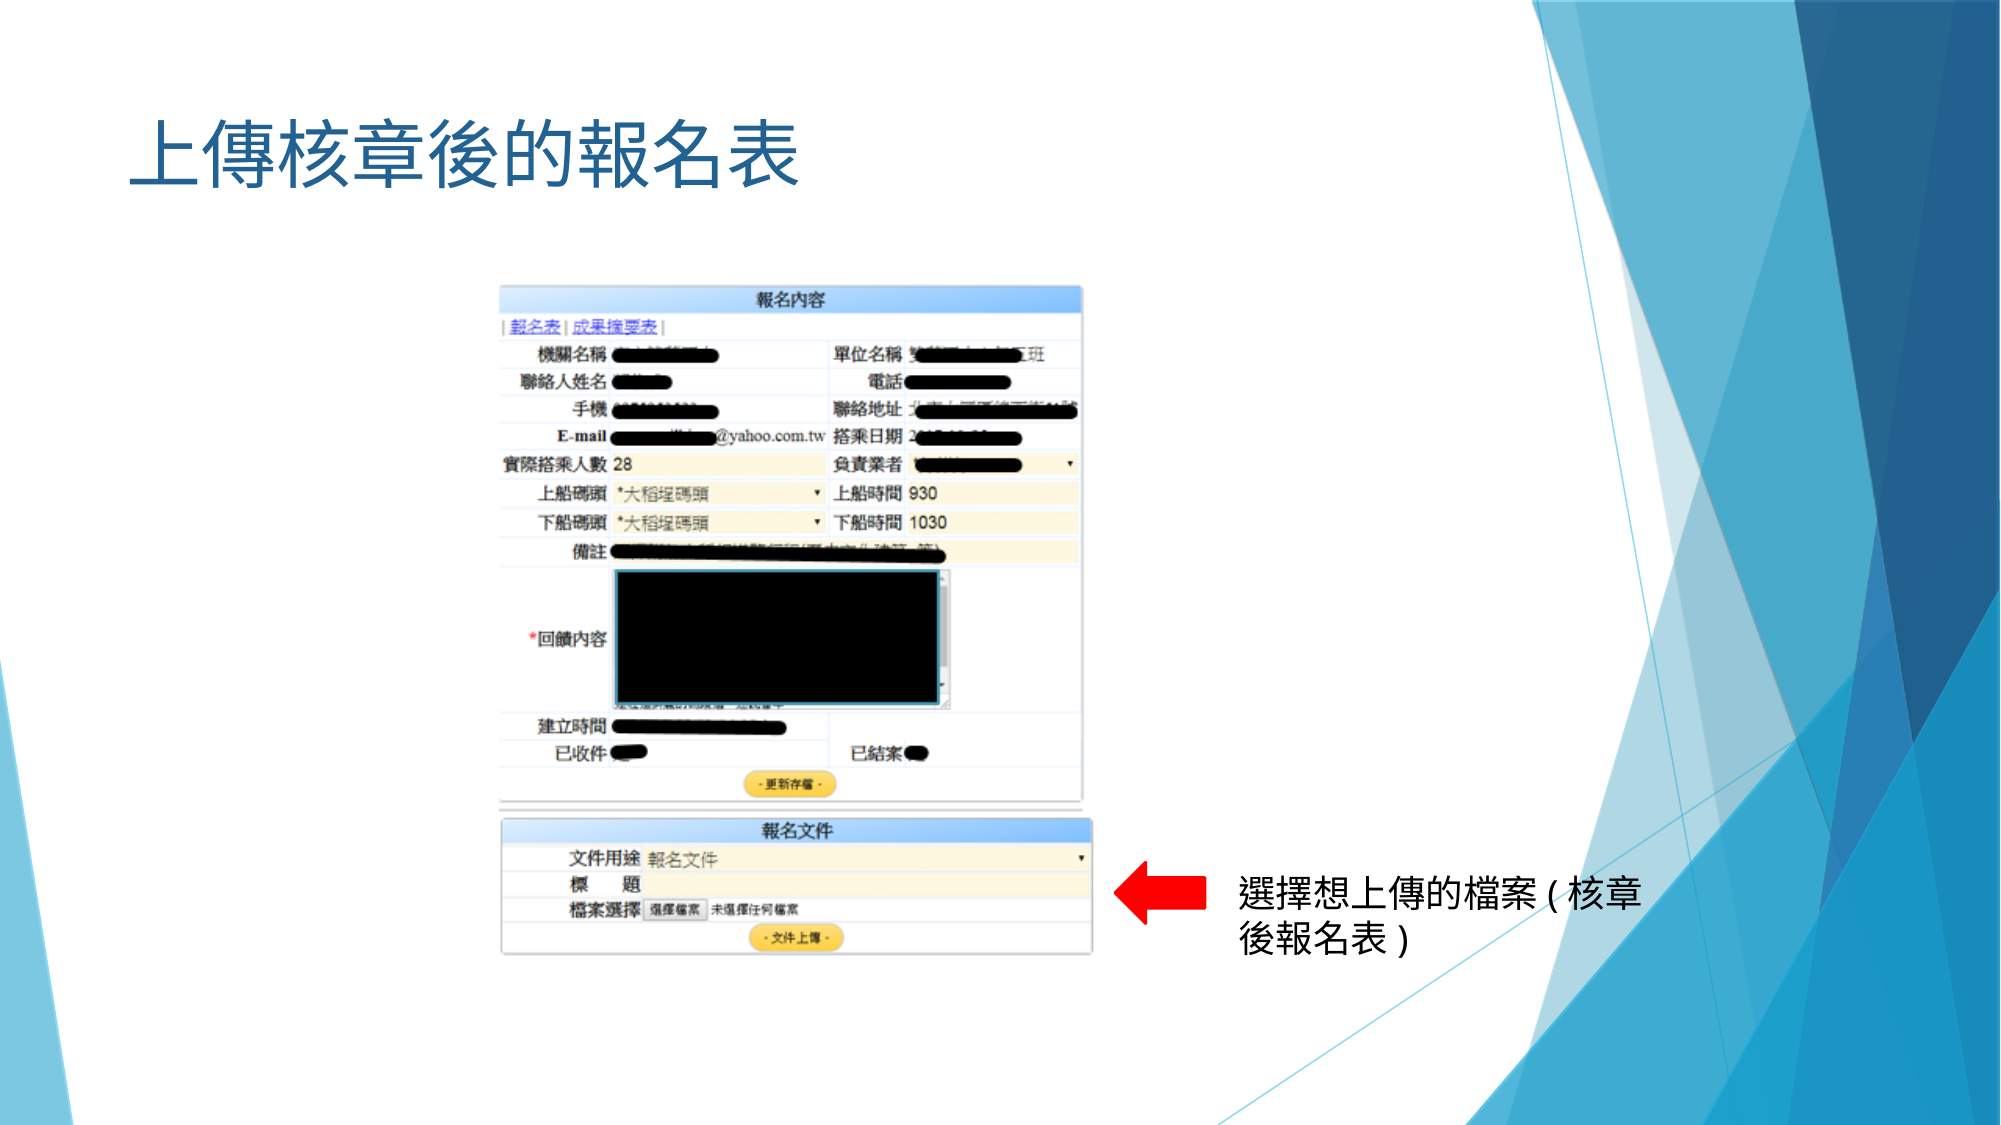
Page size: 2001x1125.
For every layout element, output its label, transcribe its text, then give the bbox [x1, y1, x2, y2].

picture [490, 274, 1106, 980]
title 上傳核章後的報名表 [111, 99, 1522, 317]
text_box 選擇想上傳的檔案(核章後報名表) [1223, 862, 1688, 1013]
text_box [1115, 862, 1205, 924]
